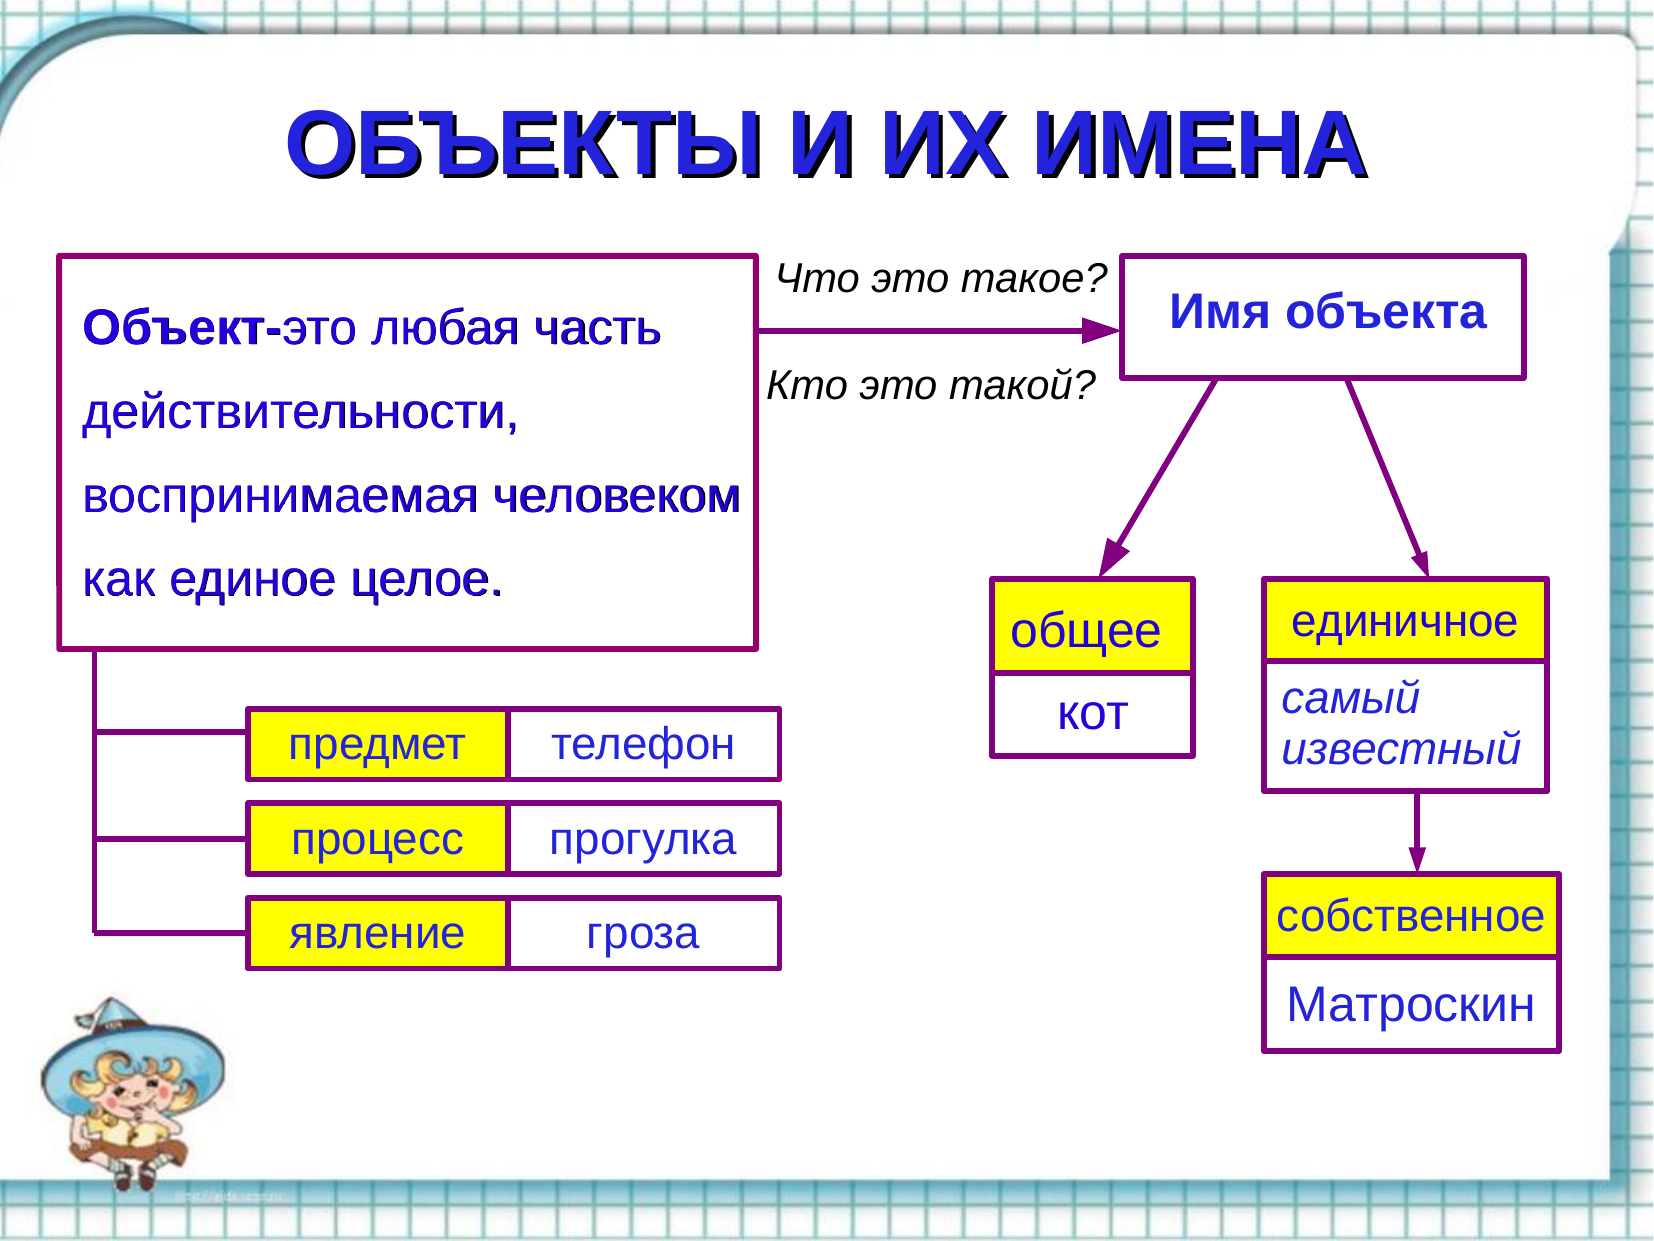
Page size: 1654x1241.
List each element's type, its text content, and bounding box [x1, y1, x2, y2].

text_box процесс [248, 803, 507, 875]
text_box [992, 578, 1193, 756]
text_box гроза [507, 897, 780, 969]
text_box [1263, 784, 1548, 792]
list Имя объекта [1098, 259, 1524, 391]
title ОБЪЕКТЫ И ИХ ИМЕНА [82, 49, 1571, 237]
text_box самый известный [1263, 661, 1562, 784]
text_box прогулка [507, 803, 780, 875]
text_box кот [1039, 674, 1158, 752]
text_box единичное [1263, 578, 1548, 661]
text_box Кто это такой? [751, 354, 1111, 416]
text_box Матроскин [1263, 956, 1560, 1052]
text_box [59, 255, 757, 650]
text_box Что это такое? [759, 247, 1123, 309]
text_box собственное [1263, 874, 1560, 956]
picture [0, 0, 1654, 1241]
text_box телефон [507, 708, 780, 780]
text_box явление [248, 897, 507, 969]
list Объект-это любая часть действительности, воспринимаемая человеком как единое целое. [82, 271, 745, 638]
text_box предмет [248, 708, 507, 780]
text_box общее [992, 592, 1182, 669]
